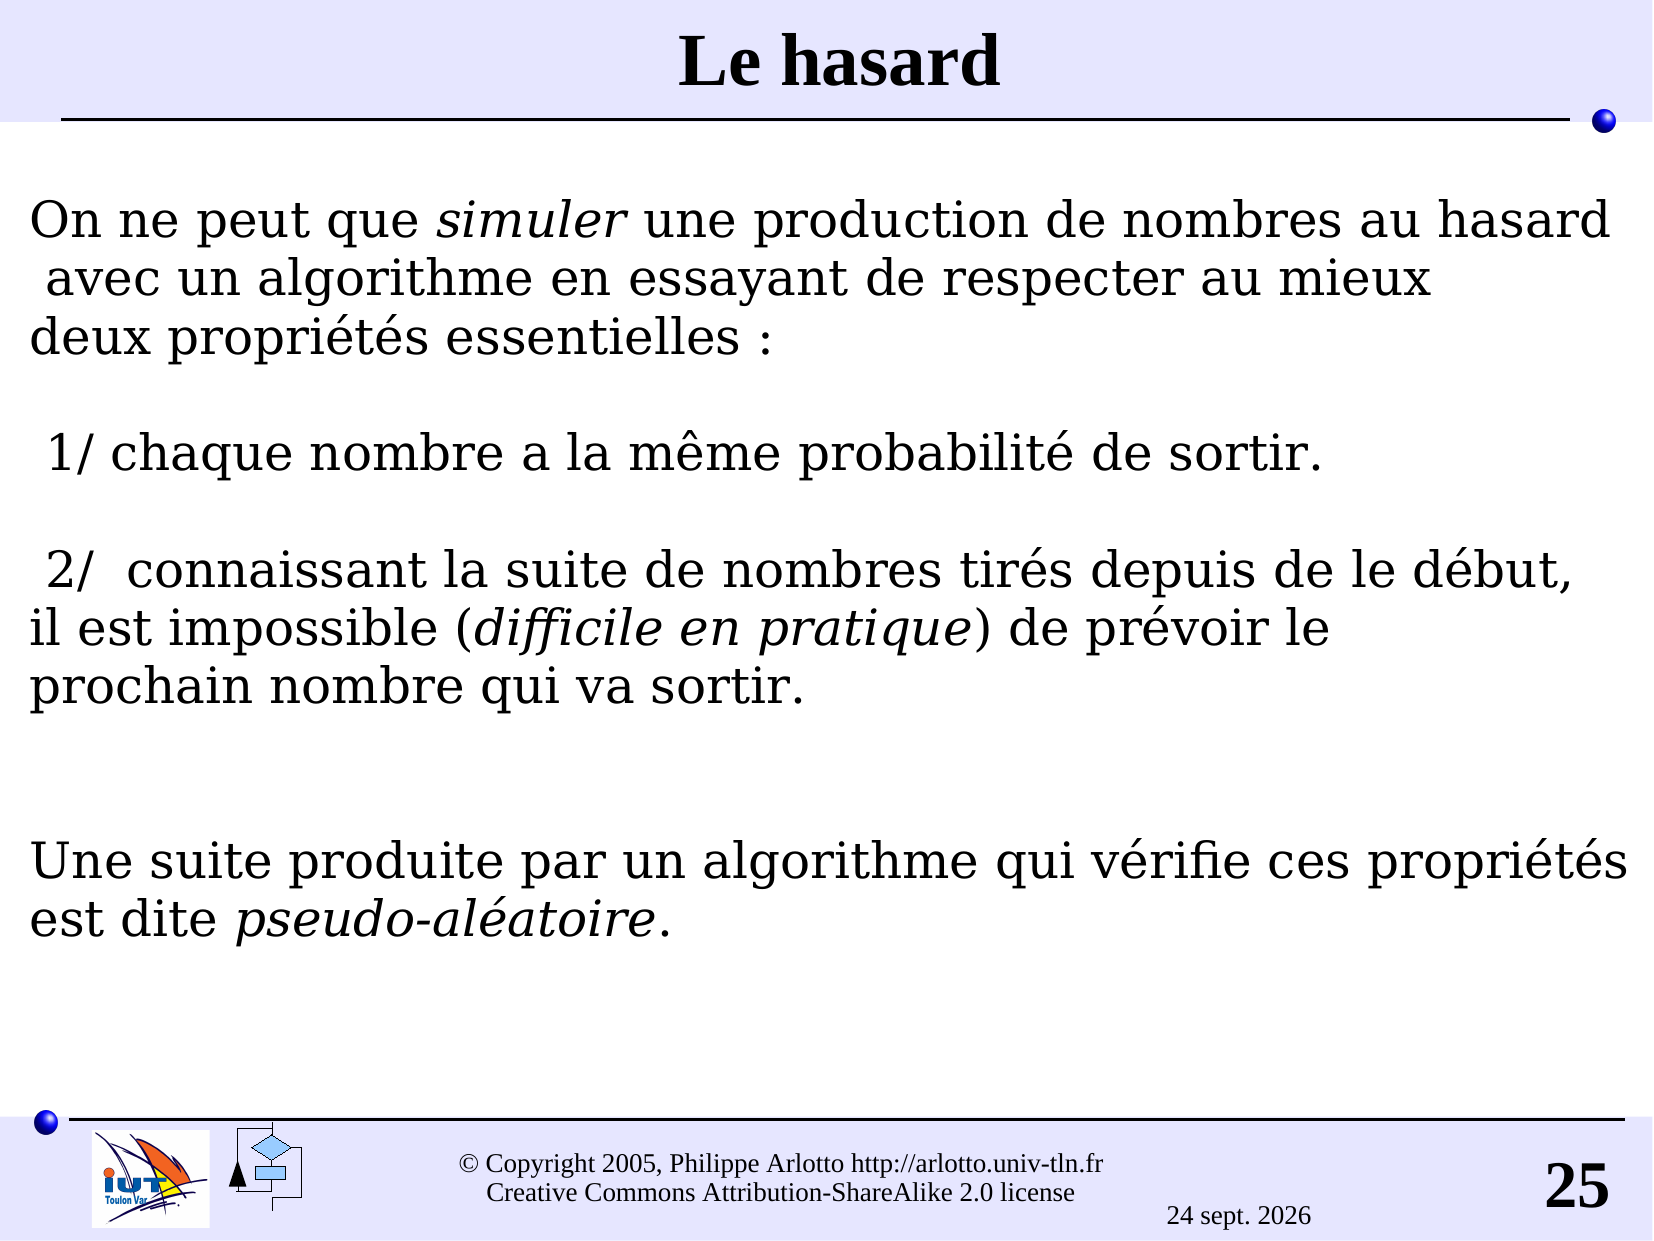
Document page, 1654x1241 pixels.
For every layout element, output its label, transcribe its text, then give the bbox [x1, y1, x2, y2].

text_box On ne peut que simuler une production de nombres au hasard avec un algorithme en essayant de respecter au mieux deux propriétés essentielles : 1/ chaque nombre a la même probabilité de sortir. 2/ connaissant la suite de nombres tirés depuis de le début, il est impossible (difficile en pratique) de prévoir le prochain nombre qui va sortir. Une suite produite par un algorithme qui vérifie ces propriétés est dite pseudo-aléatoire. [29, 132, 1633, 949]
title Le hasard [95, 11, 1585, 110]
